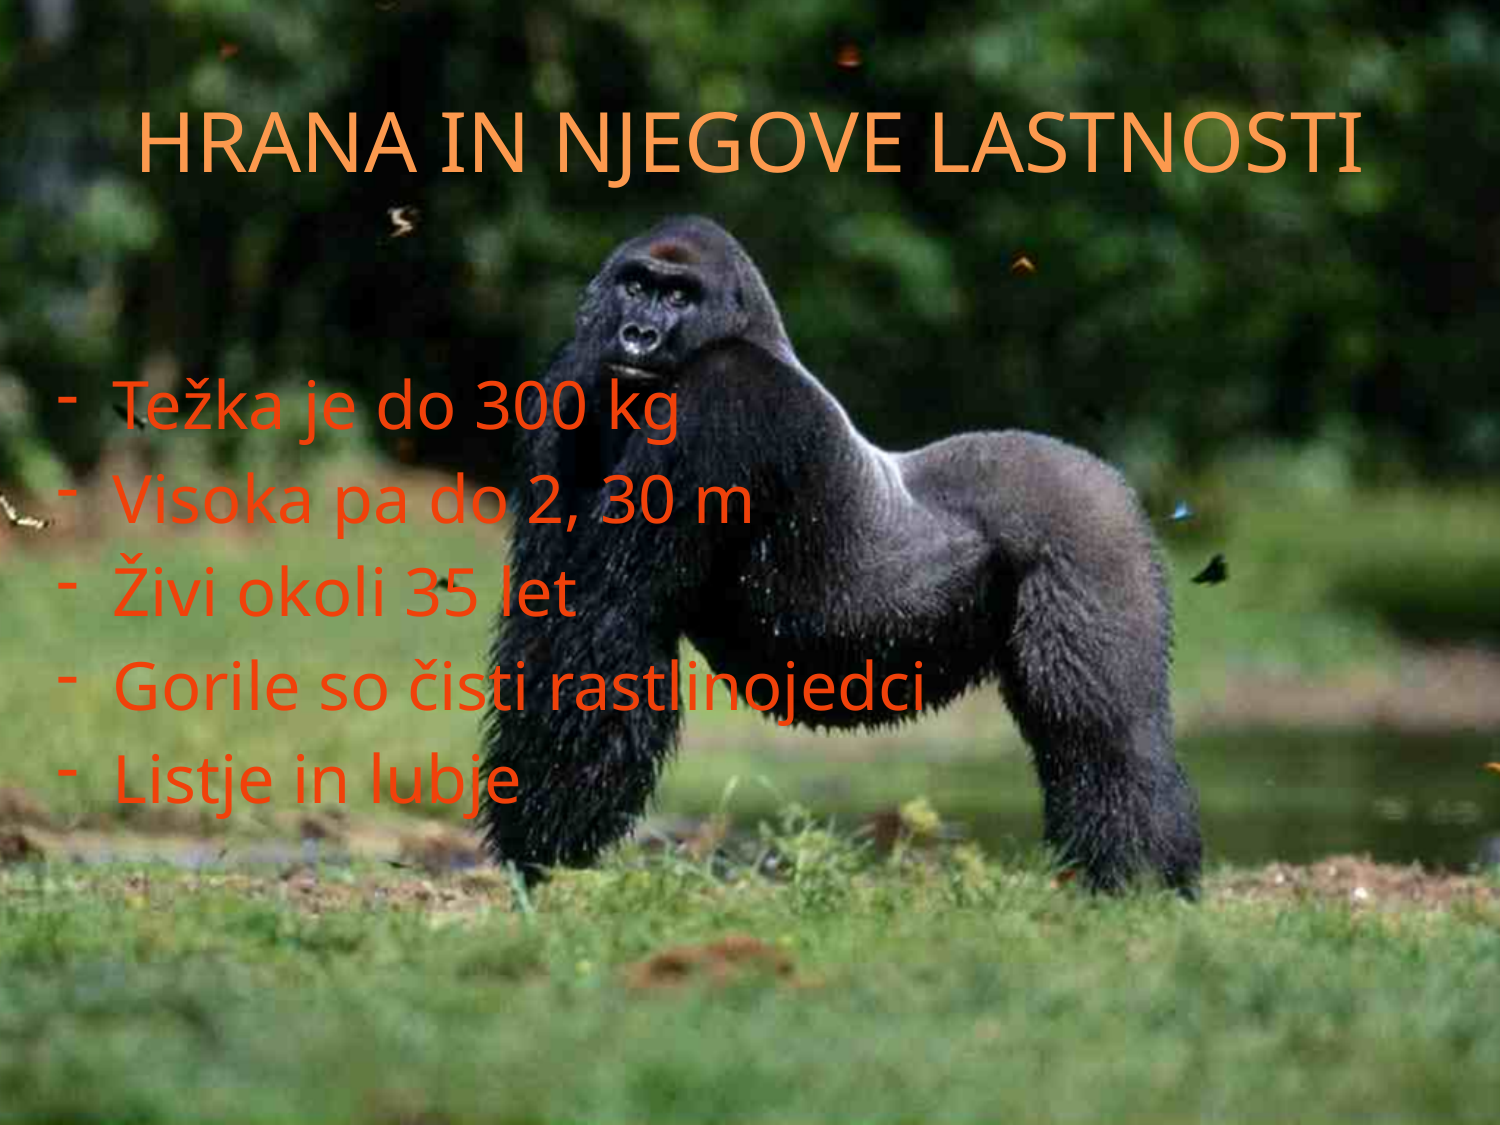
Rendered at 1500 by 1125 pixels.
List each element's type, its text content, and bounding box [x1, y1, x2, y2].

title HRANA IN NJEGOVE LASTNOSTI [75, 45, 1425, 233]
picture [0, 0, 1500, 1125]
list Težka je do 300 kg Visoka pa do 2, 30 m Živi okoli 35 let Gorile so čisti rastlinojedci Listje in lubje [41, 262, 1425, 1083]
